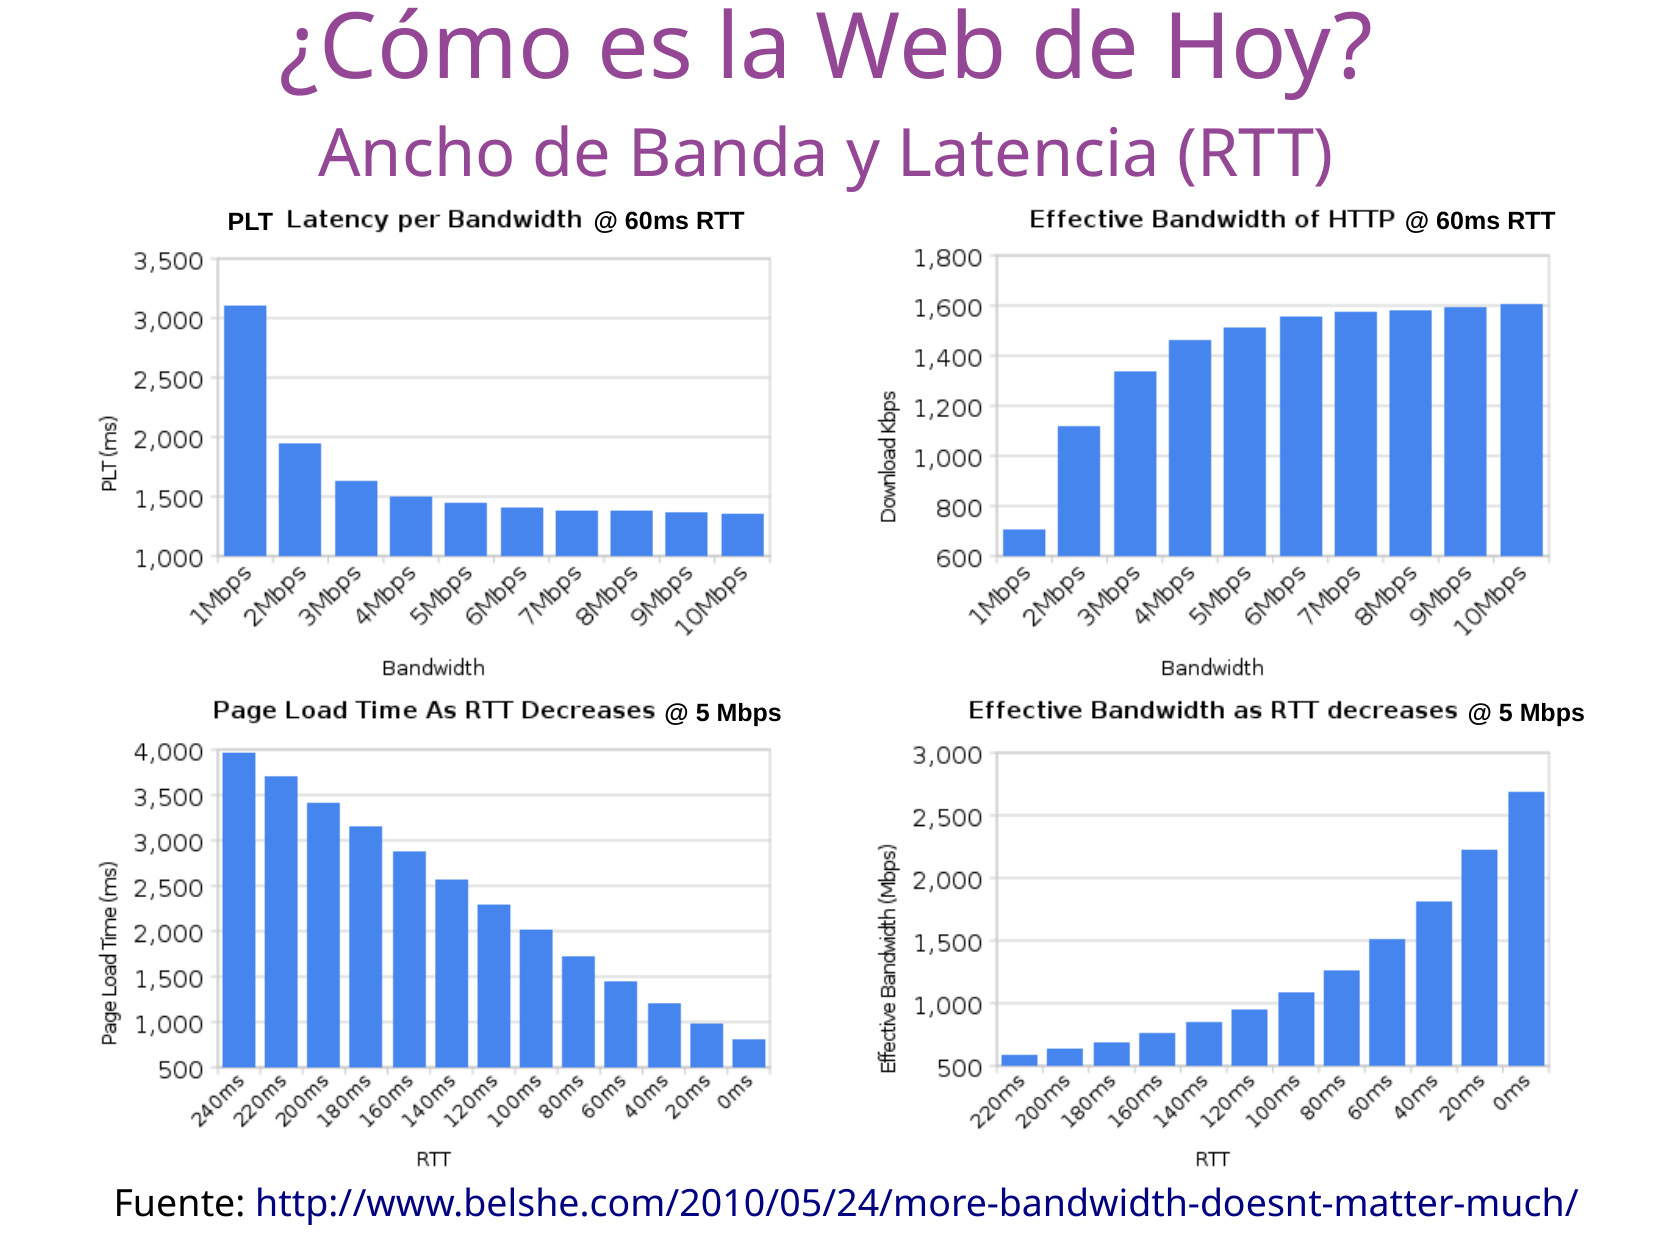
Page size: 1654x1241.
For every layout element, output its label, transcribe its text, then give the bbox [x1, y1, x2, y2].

picture [861, 192, 1565, 1182]
picture [82, 192, 786, 1182]
text_box @ 60ms RTT [578, 199, 760, 243]
text_box @ 5 Mbps [1452, 690, 1601, 734]
title ¿Cómo es la Web de Hoy? Ancho de Banda y Latencia (RTT) [82, 0, 1571, 192]
text_box @ 60ms RTT [1389, 199, 1571, 243]
text_box Fuente: http://www.belshe.com/2010/05/24/more-bandwidth-doesnt-matter-much/ [11, 1169, 1595, 1241]
text_box PLT [212, 200, 289, 244]
text_box @ 5 Mbps [649, 690, 798, 734]
